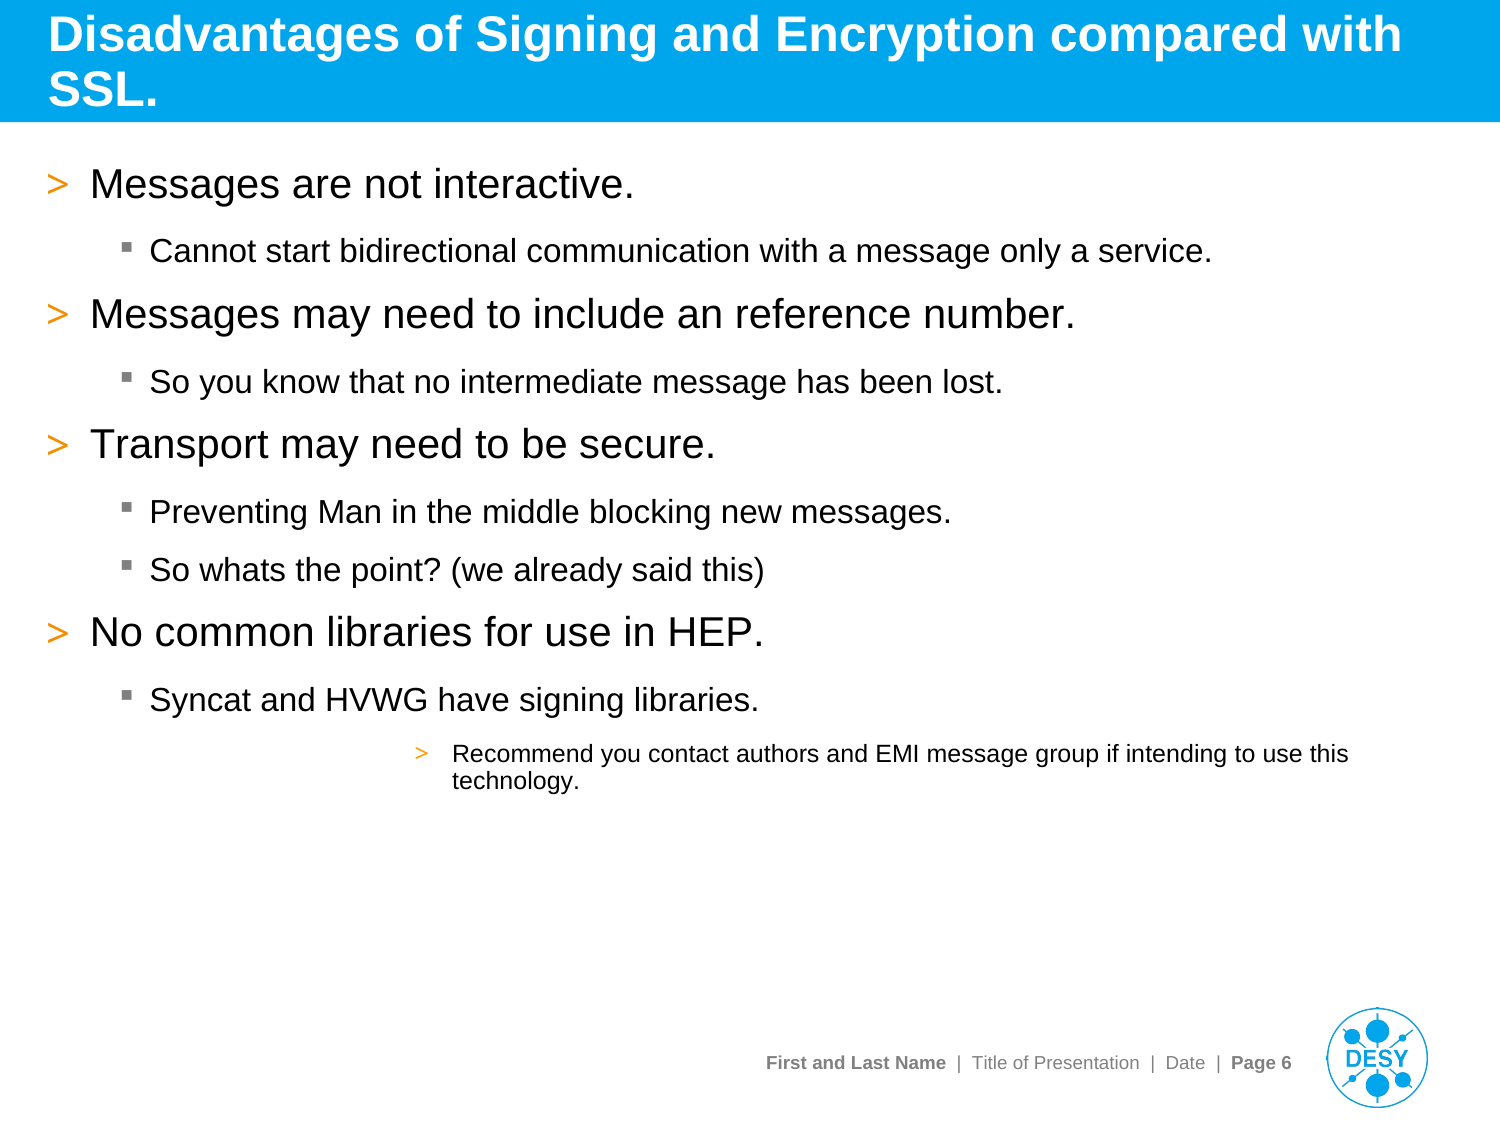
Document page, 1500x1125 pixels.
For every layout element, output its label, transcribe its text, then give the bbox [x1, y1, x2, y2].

picture [1326, 1007, 1428, 1108]
title Disadvantages of Signing and Encryption compared with SSL. [47, 5, 1446, 118]
list Messages are not interactive. Cannot start bidirectional communication with a message only a service. Messages may need to include an reference number. So you know that no intermediate message has been lost. Transport may need to be secure. Preventing Man in the middle blocking new messages. So whats the point? (we already said this) No common libraries for use in HEP. Syncat and HVWG have signing libraries. Recommend you contact authors and EMI message group if intending to use this technology. [46, 160, 1444, 889]
